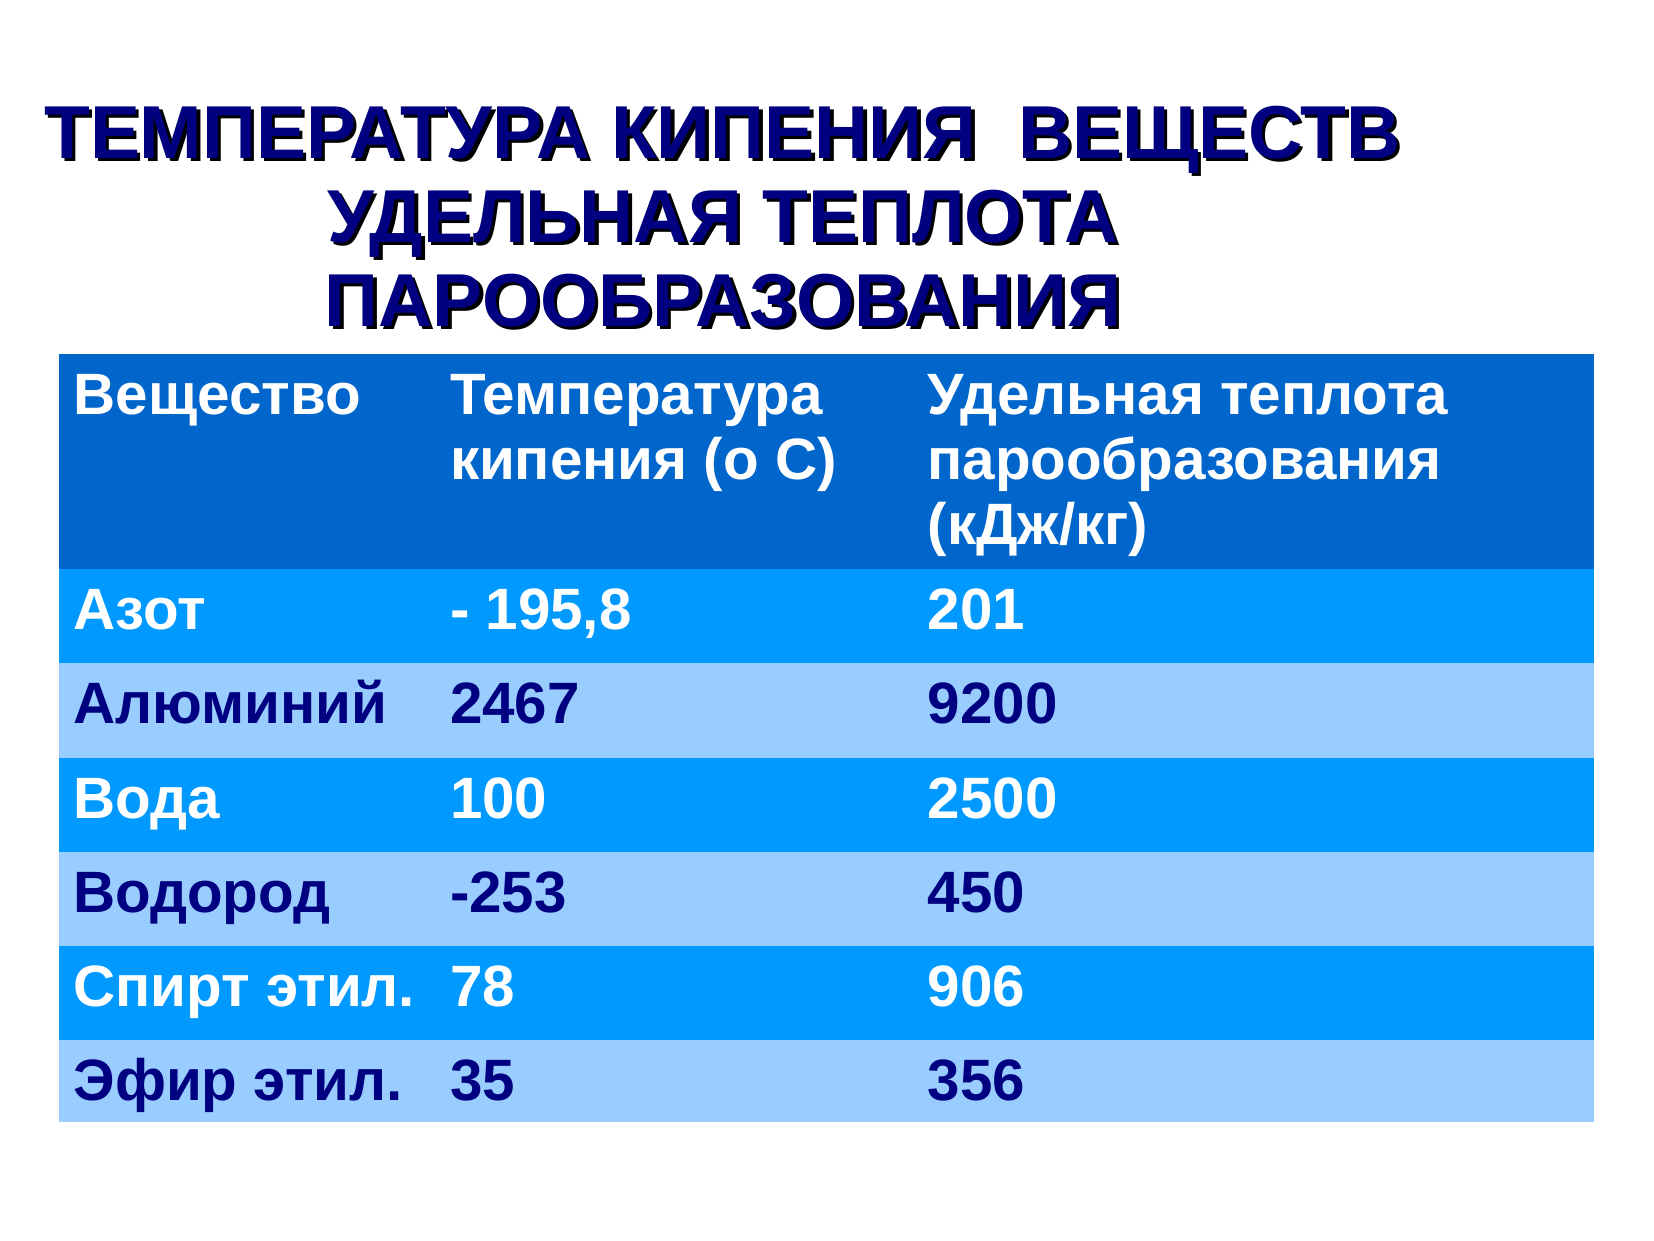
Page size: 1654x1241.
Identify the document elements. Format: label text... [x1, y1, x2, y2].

table_cell 2467 [435, 663, 913, 758]
text_box ТЕМПЕРАТУРА КИПЕНИЯ ВЕЩЕСТВ УДЕЛЬНАЯ ТЕПЛОТА ПАРООБРАЗОВАНИЯ [29, 82, 1625, 350]
table_cell Азот [59, 569, 435, 663]
table_cell 35 [435, 1040, 913, 1122]
table_cell 906 [913, 946, 1594, 1040]
table_cell 9200 [913, 663, 1594, 758]
table_cell 450 [913, 852, 1594, 946]
table_cell 100 [435, 758, 913, 852]
table_header Удельная теплота парообразования (кДж/кг) [913, 354, 1594, 569]
table_header Температура кипения (о С) [435, 354, 913, 569]
table_cell -253 [435, 852, 913, 946]
table_cell 78 [435, 946, 913, 1040]
table_header Вещество [59, 354, 435, 569]
table_cell Спирт этил. [59, 946, 435, 1040]
table_cell Водород [59, 852, 435, 946]
table_cell 356 [913, 1040, 1594, 1122]
table_cell 2500 [913, 758, 1594, 852]
table_cell - 195,8 [435, 569, 913, 663]
table_cell Вода [59, 758, 435, 852]
table_cell Алюминий [59, 663, 435, 758]
table_cell Эфир этил. [59, 1040, 435, 1122]
table_cell 201 [913, 569, 1594, 663]
